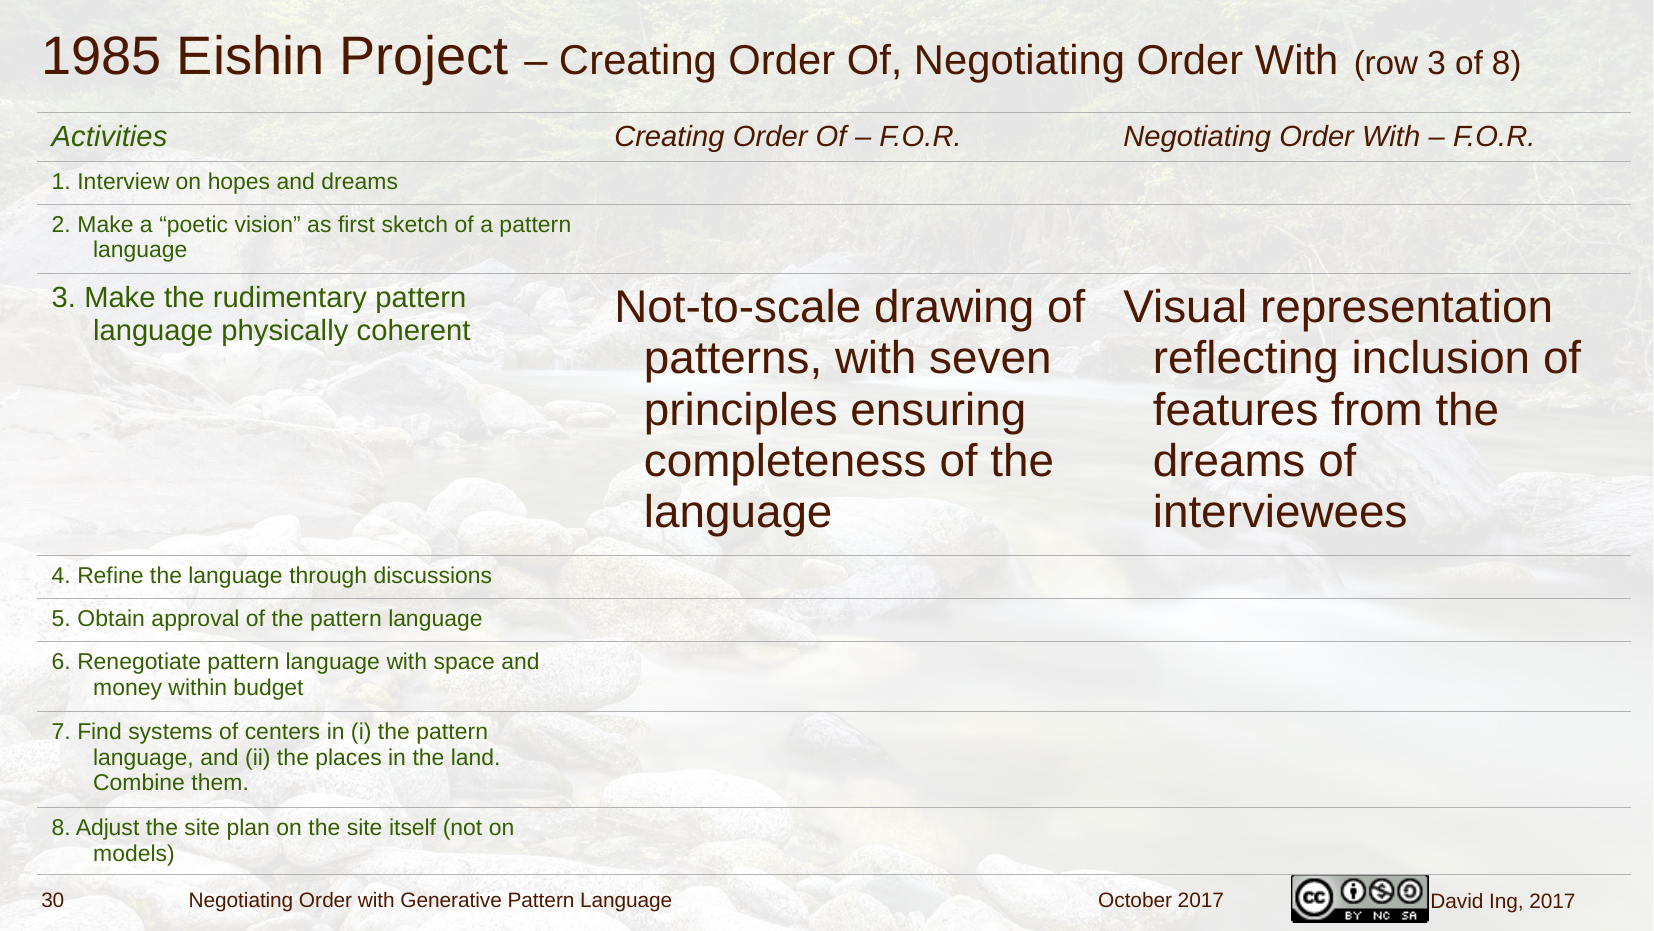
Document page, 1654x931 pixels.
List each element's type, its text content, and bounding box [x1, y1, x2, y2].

table_cell [609, 712, 1109, 807]
table_cell [1109, 556, 1631, 598]
table_cell 7. Find systems of centers in (i) the pattern language, and (ii) the places in the land. Combine them. [37, 712, 609, 807]
table_cell 8. Adjust the site plan on the site itself (not on models) [37, 808, 609, 874]
table_cell 1. Interview on hopes and dreams [37, 162, 609, 204]
table_cell [609, 205, 1109, 273]
table_cell [609, 599, 1109, 641]
table_cell [609, 642, 1109, 711]
table_cell Visual representation reflecting inclusion of features from the dreams of interviewees [1109, 274, 1631, 555]
table_cell [1109, 642, 1631, 711]
table_cell [1109, 712, 1631, 807]
picture [0, 0, 1654, 931]
table_cell 4. Refine the language through discussions [37, 556, 609, 598]
table_cell [609, 556, 1109, 598]
table_cell [1109, 162, 1631, 204]
table_cell [609, 808, 1109, 874]
table_cell [609, 162, 1109, 204]
table_cell [1109, 808, 1631, 874]
table_cell [1109, 205, 1631, 273]
table_header Negotiating Order With – F.O.R. [1109, 113, 1631, 161]
text_box [1003, 284, 1033, 355]
table_cell [1109, 599, 1631, 641]
table_cell Not-to-scale drawing of patterns, with seven principles ensuring completeness of the language [609, 274, 1109, 555]
table_header Activities [37, 113, 609, 161]
table_cell 5. Obtain approval of the pattern language [37, 599, 609, 641]
table_cell 2. Make a “poetic vision” as first sketch of a pattern language [37, 205, 609, 273]
table_cell 3. Make the rudimentary pattern language physically coherent [37, 274, 609, 555]
table_header Creating Order Of – F.O.R. [609, 113, 1109, 161]
table_cell 6. Renegotiate pattern language with space and money within budget [37, 642, 609, 711]
title 1985 Eishin Project – Creating Order Of, Negotiating Order With (row 3 of 8) [41, 30, 1613, 112]
